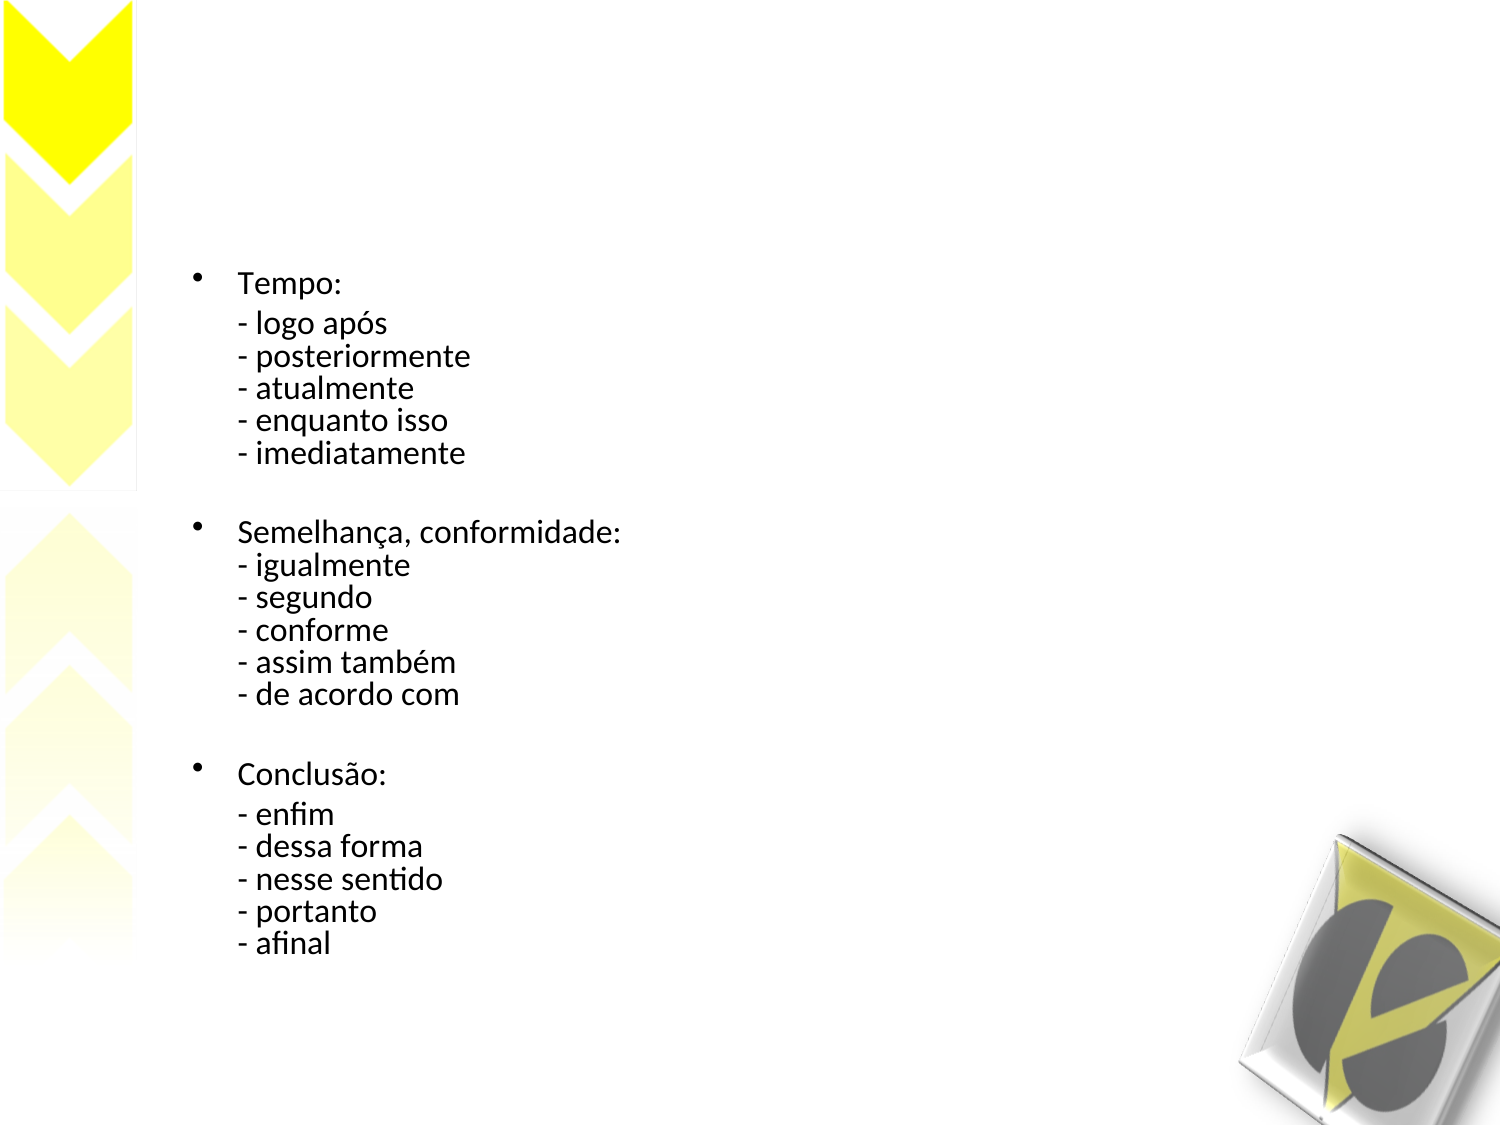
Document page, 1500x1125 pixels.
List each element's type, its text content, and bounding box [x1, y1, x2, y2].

picture [0, 0, 140, 1003]
picture [1194, 786, 1500, 1125]
list Tempo: - logo após - posteriormente - atualmente - enquanto isso - imediatamente Semelhança, conformidade: - igualmente - segundo - conforme - assim também - de acordo com Conclusão: - enfim - dessa forma - nesse sentido - portanto - afinal [177, 261, 1421, 1004]
